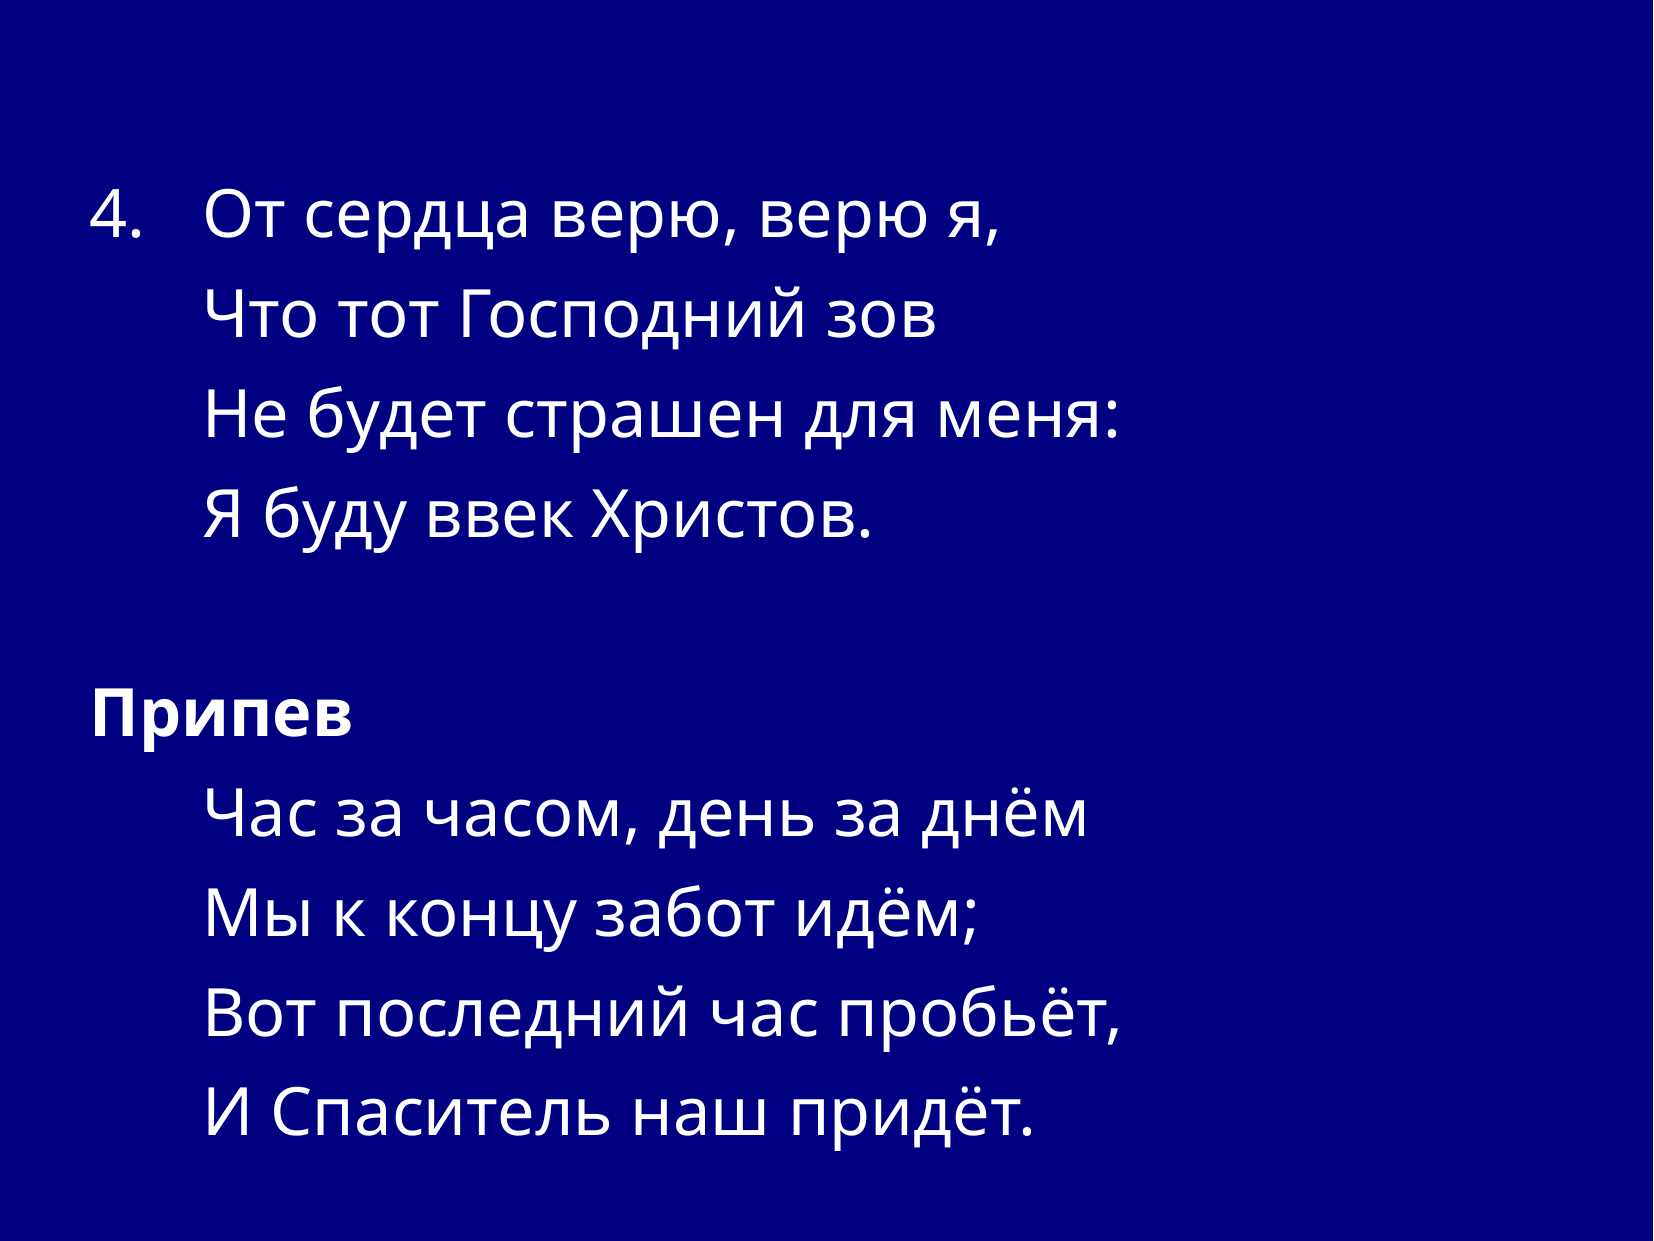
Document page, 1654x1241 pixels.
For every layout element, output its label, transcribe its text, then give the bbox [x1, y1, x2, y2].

text_box 4. От сердца верю, верю я, Что тот Господний зов Не будет страшен для меня: Я буду ввек Христов. Припев Час за часом, день за днём Мы к концу забот идём; Вот последний час пробьёт, И Спаситель наш придёт. [75, 150, 1576, 1163]
